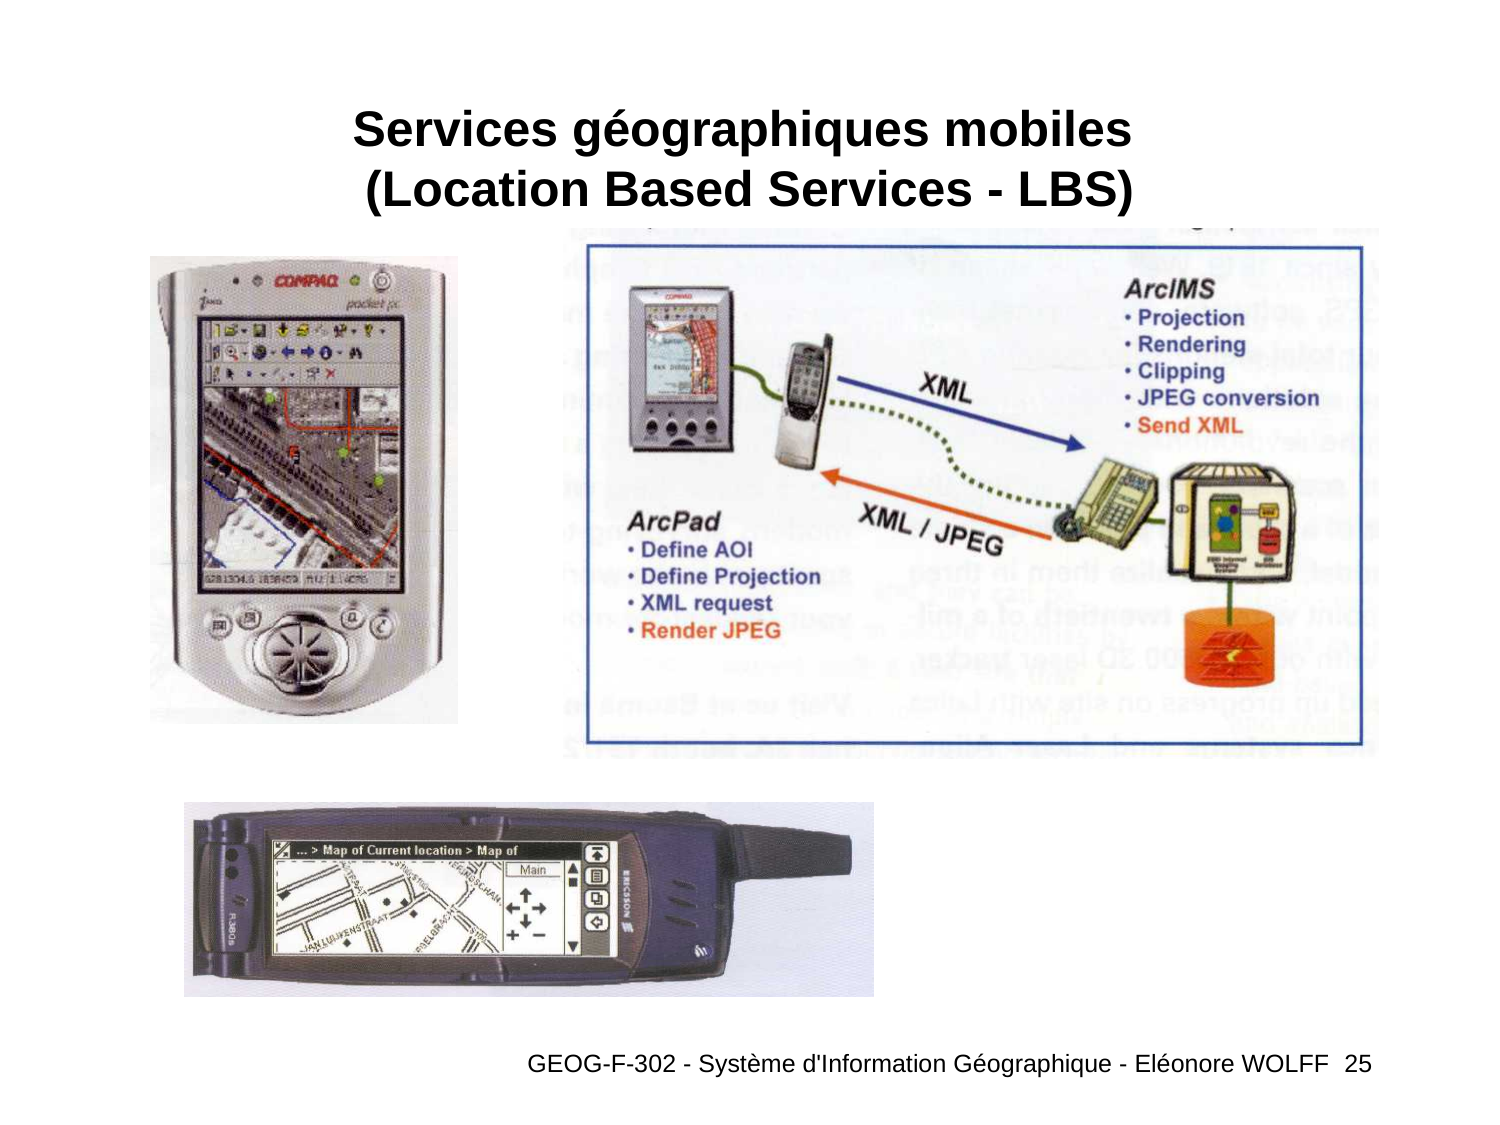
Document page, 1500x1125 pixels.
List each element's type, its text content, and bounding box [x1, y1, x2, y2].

text_box <number> [1074, 1025, 1388, 1101]
picture [184, 802, 874, 997]
title Services géographiques mobiles (Location Based Services - LBS) [112, 88, 1388, 224]
text_box GEOG-F-302 - Système d'Information Géographique - Eléonore WOLFF [512, 1025, 988, 1101]
picture [563, 228, 1379, 759]
picture [150, 256, 458, 724]
